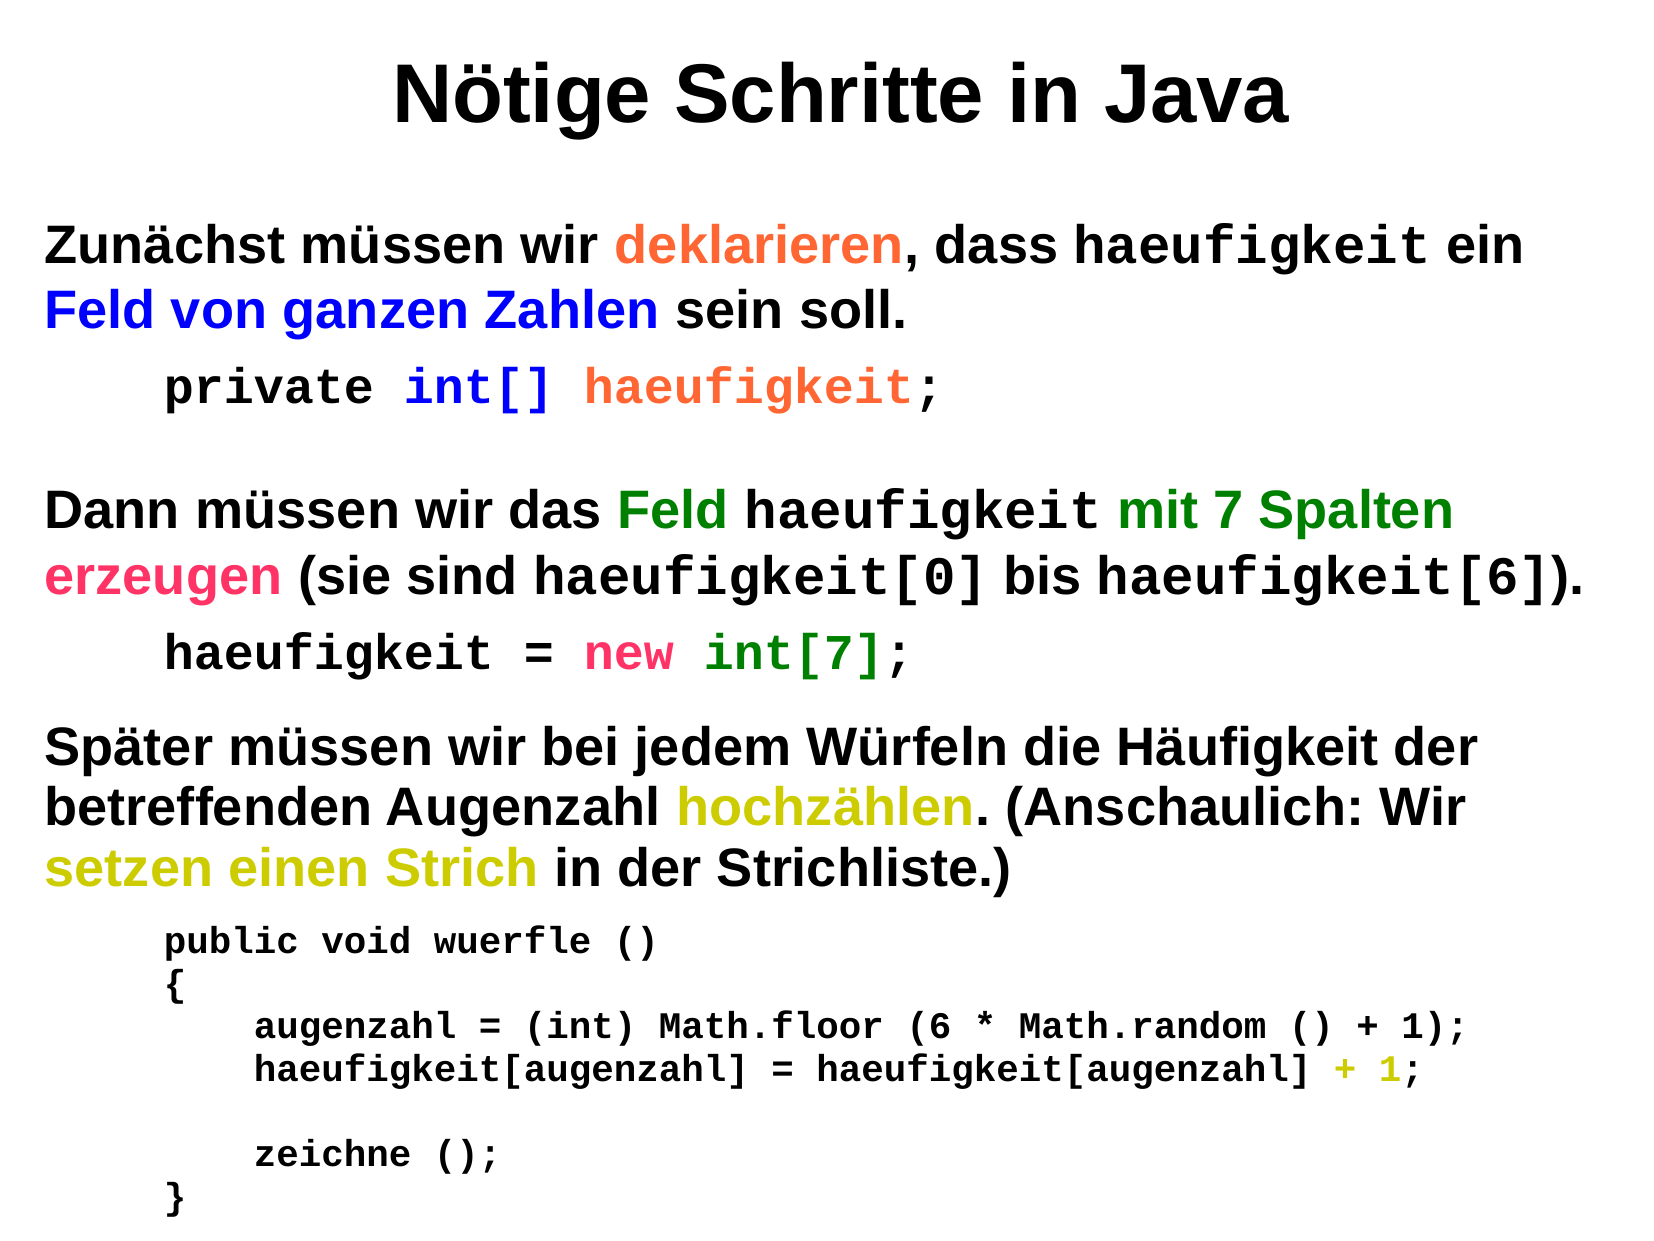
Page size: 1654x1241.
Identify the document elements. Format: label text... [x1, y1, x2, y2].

text_box haeufigkeit = new int[7]; [59, 620, 1625, 692]
text_box Nötige Schritte in Java [88, 39, 1595, 148]
text_box Zunächst müssen wir deklarieren, dass haeufigkeit ein Feld von ganzen Zahlen sein soll. [29, 206, 1625, 355]
text_box Dann müssen wir das Feld haeufigkeit mit 7 Spalten erzeugen (sie sind haeufigkeit[0] bis haeufigkeit[6]). [29, 472, 1625, 621]
text_box Später müssen wir bei jedem Würfeln die Häufigkeit der betreffenden Augenzahl hochzählen. (Anschaulich: Wir setzen einen Strich in der Strichliste.) [29, 708, 1625, 910]
text_box private int[] haeufigkeit; [59, 354, 1625, 426]
text_box public void wuerfle () { augenzahl = (int) Math.floor (6 * Math.random () + 1); haeufigkeit[augenzahl] = haeufigkeit[augenzahl] + 1; zeichne (); } [59, 915, 1625, 1228]
